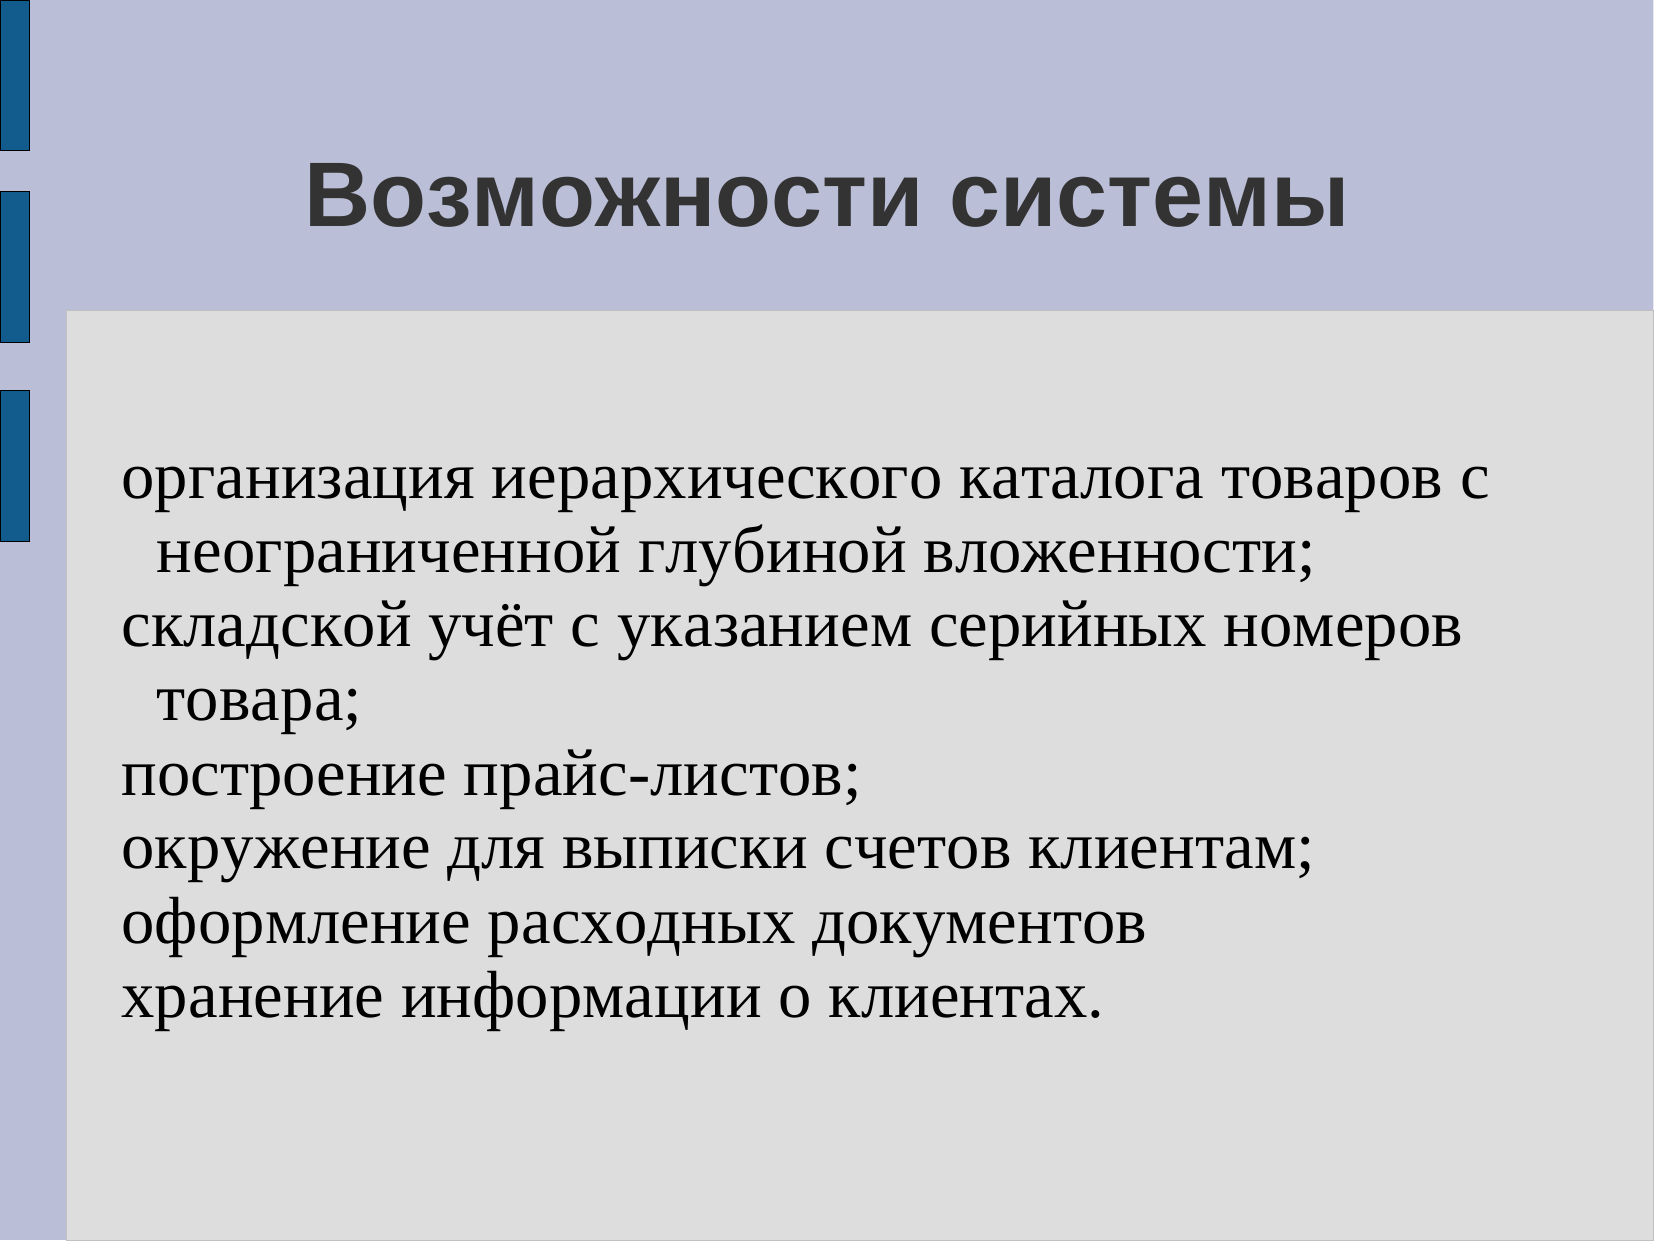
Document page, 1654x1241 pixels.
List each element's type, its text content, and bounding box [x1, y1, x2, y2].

subtitle организация иерархического каталога товаров с неограниченной глубиной вложенности; складской учёт с указанием серийных номеров товара; построение прайс-листов; окружение для выписки счетов клиентам; оформление расходных документов хранение информации о клиентах. [121, 344, 1534, 1127]
title Возможности системы [121, 91, 1534, 299]
